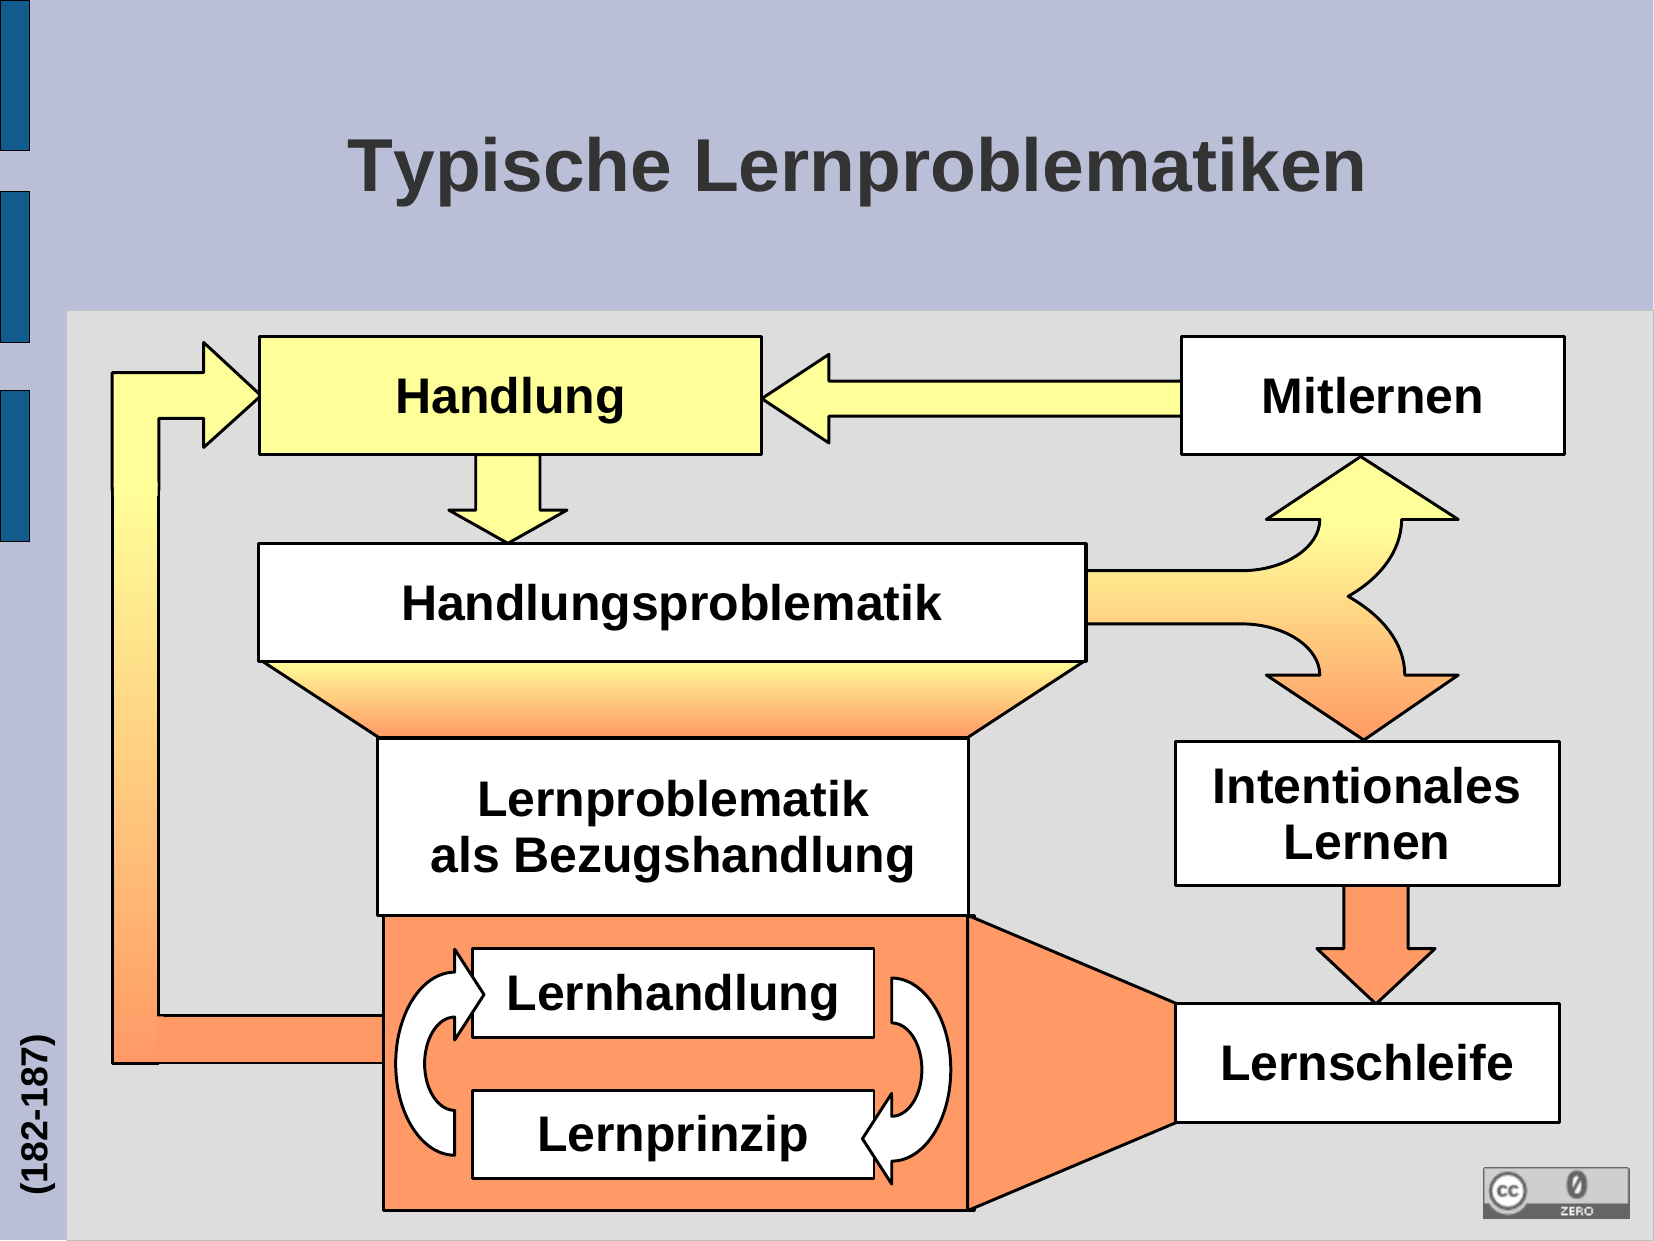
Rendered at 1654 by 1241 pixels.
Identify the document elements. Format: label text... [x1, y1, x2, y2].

text_box [1087, 456, 1459, 741]
text_box Handlungsproblematik [258, 543, 1086, 662]
picture [1483, 1167, 1630, 1219]
text_box (182-187) [5, 1018, 63, 1211]
text_box [762, 354, 1181, 443]
text_box Lernschleife [1175, 1003, 1560, 1123]
text_box [112, 342, 1176, 1211]
text_box [263, 662, 1083, 738]
text_box Intentionales Lernen [1175, 741, 1560, 886]
text_box Lernproblematik als Bezugshandlung [377, 738, 969, 916]
text_box Handlung [259, 336, 762, 455]
text_box Mitlernen [1181, 336, 1565, 455]
text_box Lernhandlung [472, 948, 875, 1038]
title Typische Lernproblematiken [121, 61, 1595, 269]
text_box Lernprinzip [472, 1090, 875, 1179]
text_box [1316, 886, 1436, 1003]
text_box [448, 455, 567, 543]
